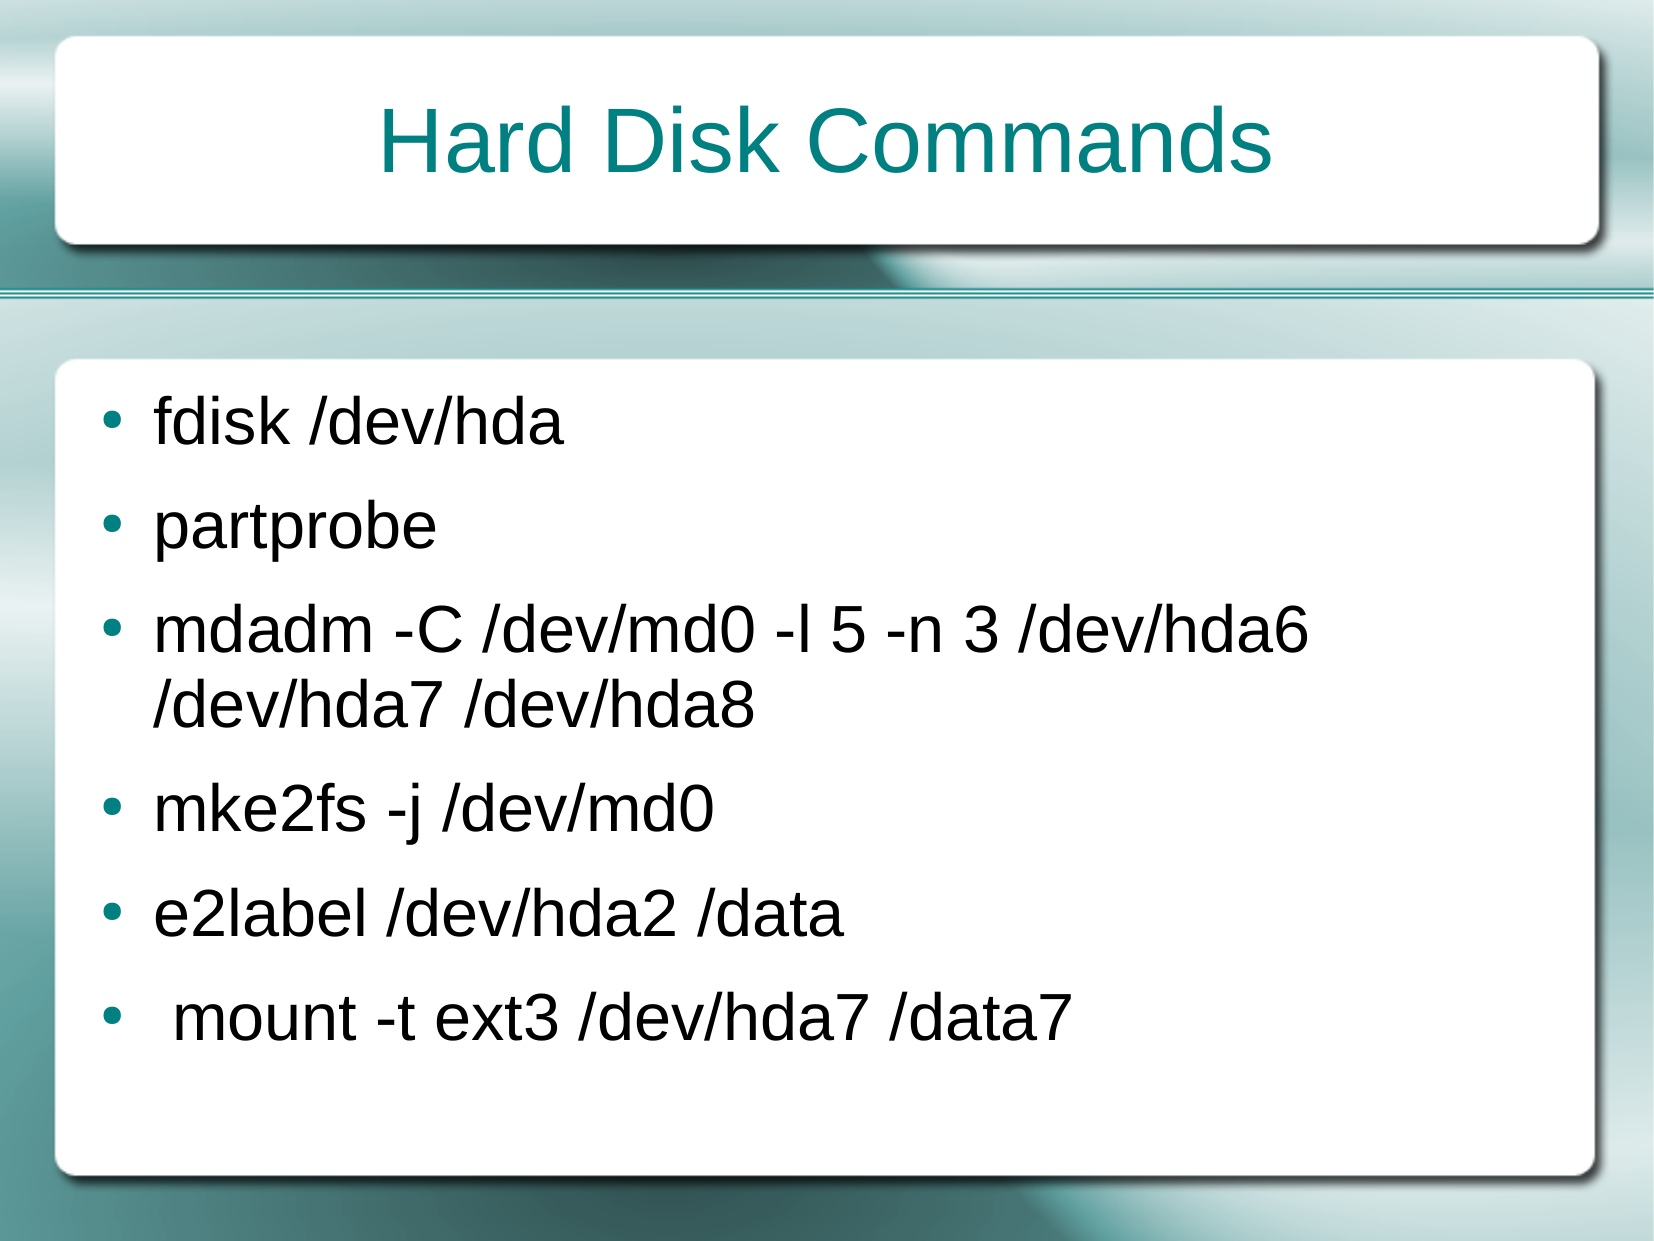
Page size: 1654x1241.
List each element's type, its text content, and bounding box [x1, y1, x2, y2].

picture [0, 0, 1654, 1241]
list fdisk /dev/hda partprobe mdadm -C /dev/md0 -l 5 -n 3 /dev/hda6 /dev/hda7 /dev/hda8 mke2fs -j /dev/md0 e2label /dev/hda2 /data mount -t ext3 /dev/hda7 /data7 [82, 383, 1571, 1055]
title Hard Disk Commands [82, 45, 1571, 238]
